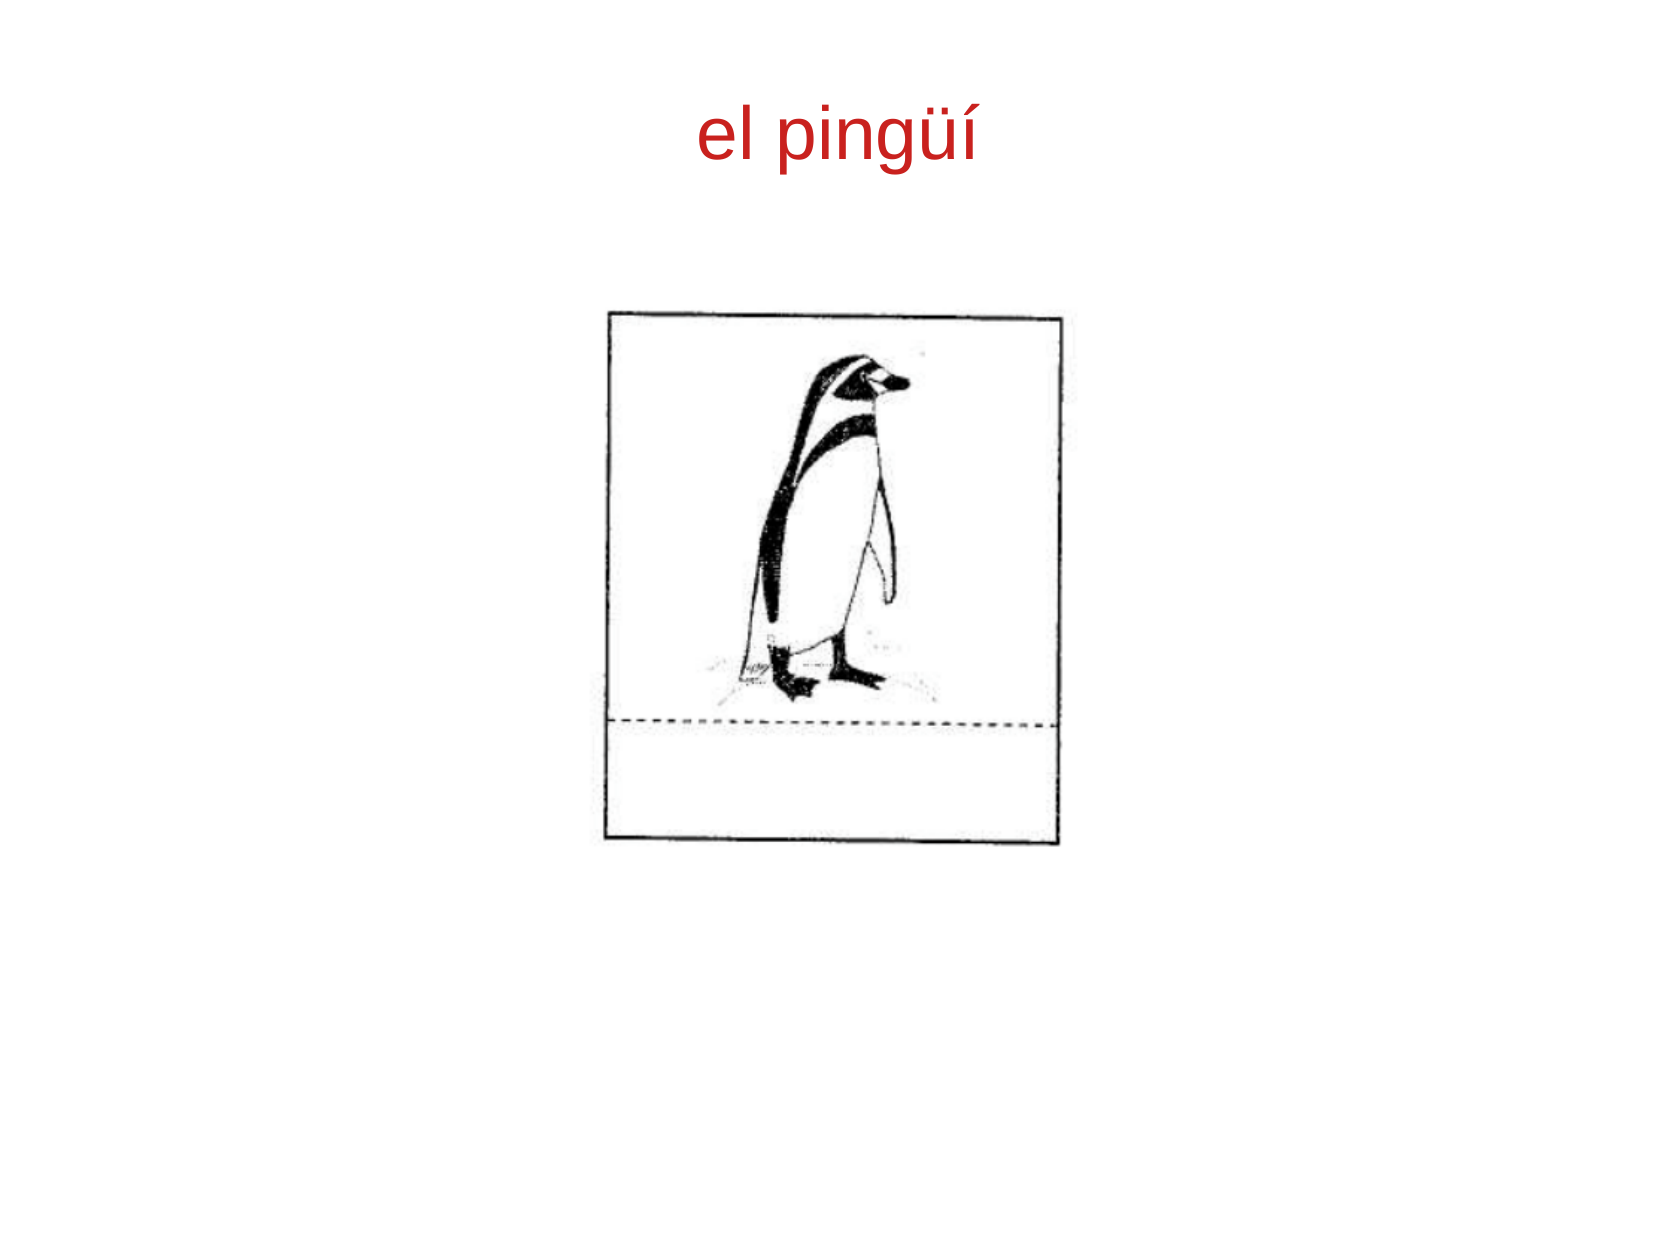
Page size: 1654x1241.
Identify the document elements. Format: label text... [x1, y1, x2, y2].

text_box el pingüí [389, 58, 1288, 201]
picture [581, 291, 1094, 873]
